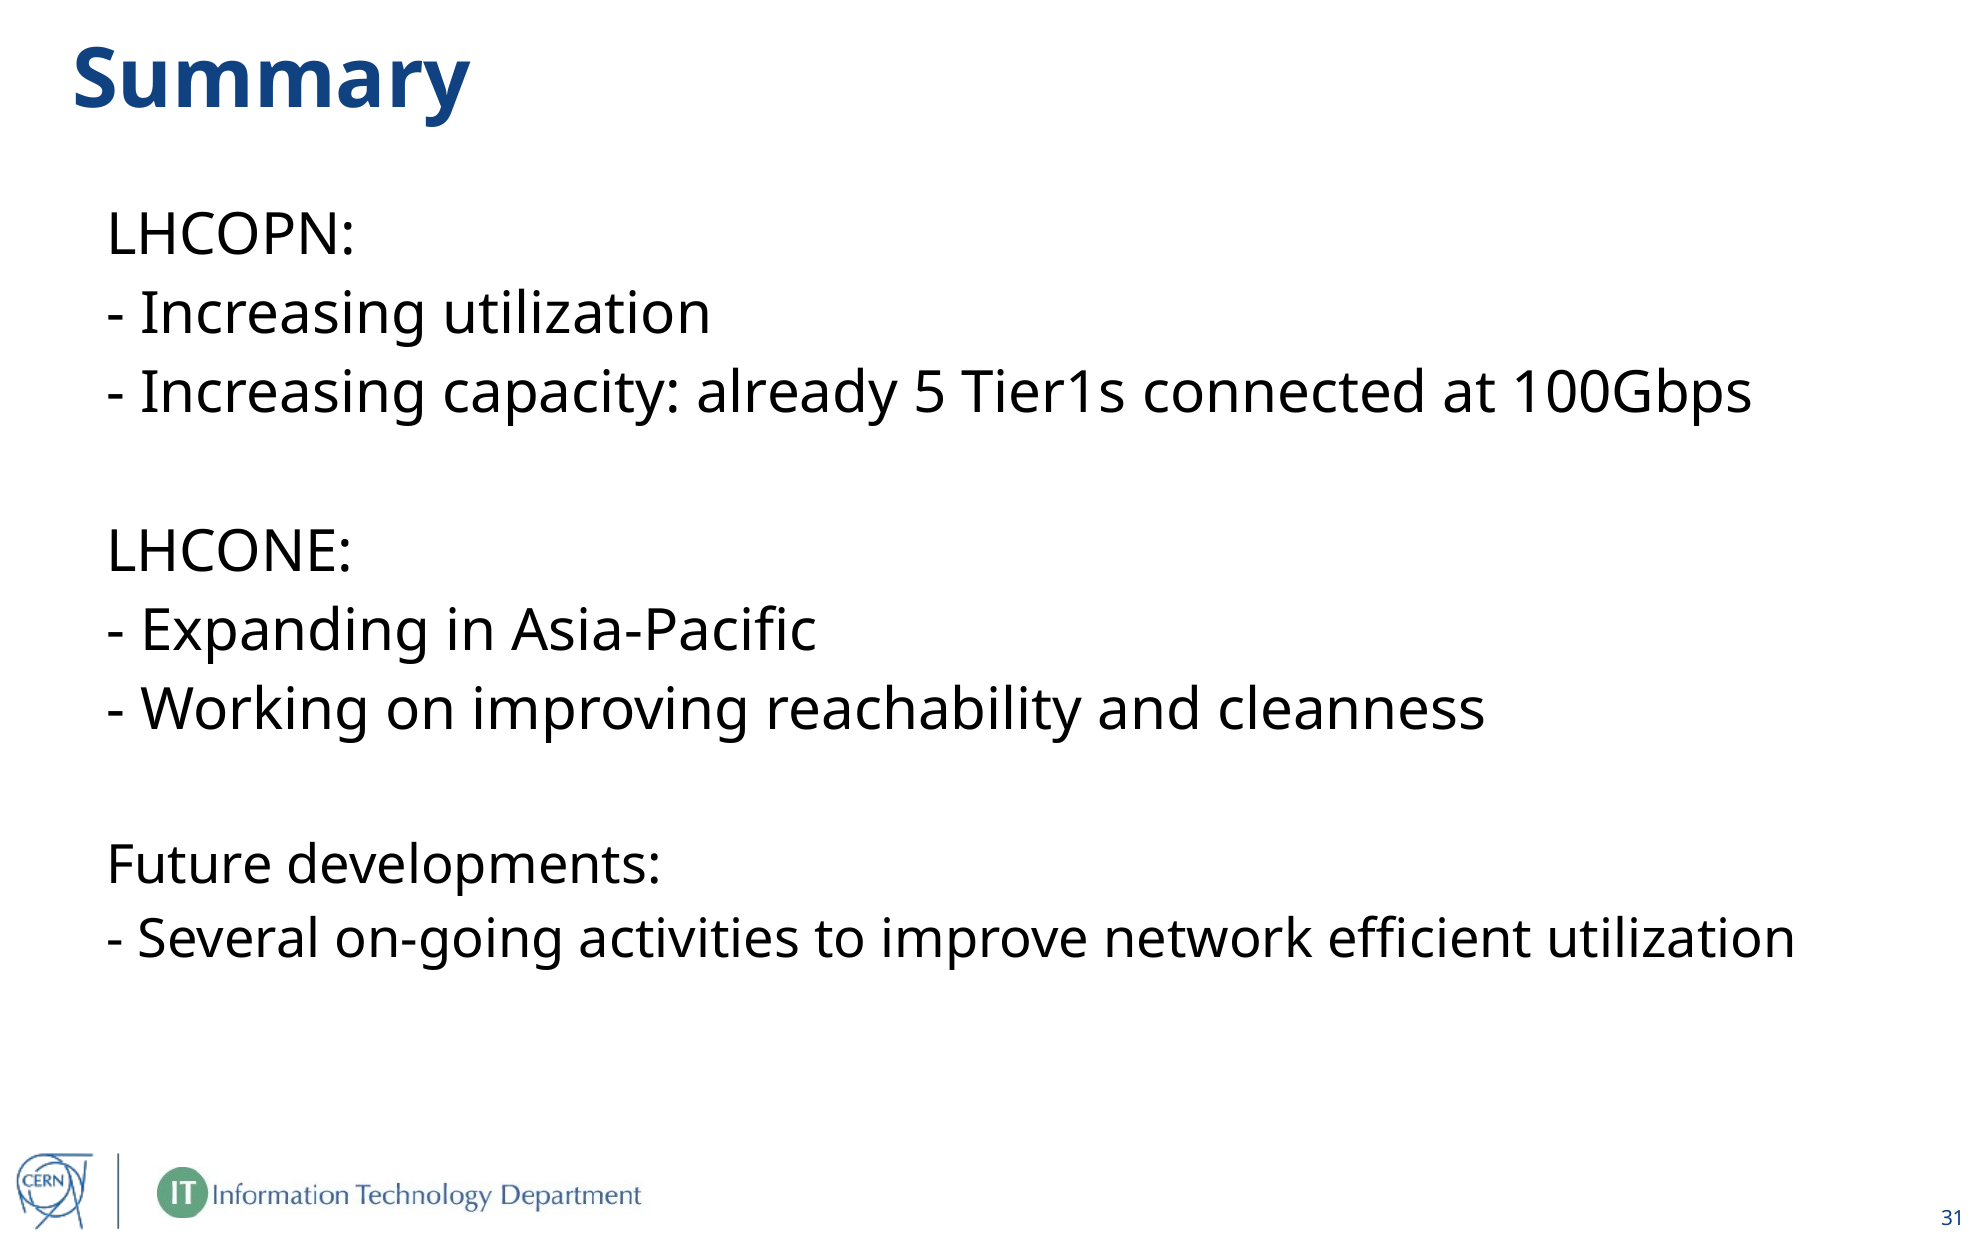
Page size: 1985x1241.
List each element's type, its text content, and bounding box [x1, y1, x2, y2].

picture [16, 1188, 64, 1236]
picture [38, 1207, 55, 1215]
text_box LHCOPN: - Increasing utilization - Increasing capacity: already 5 Tier1s connected at 100Gbps LHCONE: - Expanding in Asia-Pacific - Working on improving reachability and cleanness Future developments: - Several on-going activities to improve network efficient utilization [91, 184, 1921, 1241]
title Summary [72, 0, 1834, 166]
picture [19, 1188, 64, 1207]
picture [51, 1200, 64, 1215]
